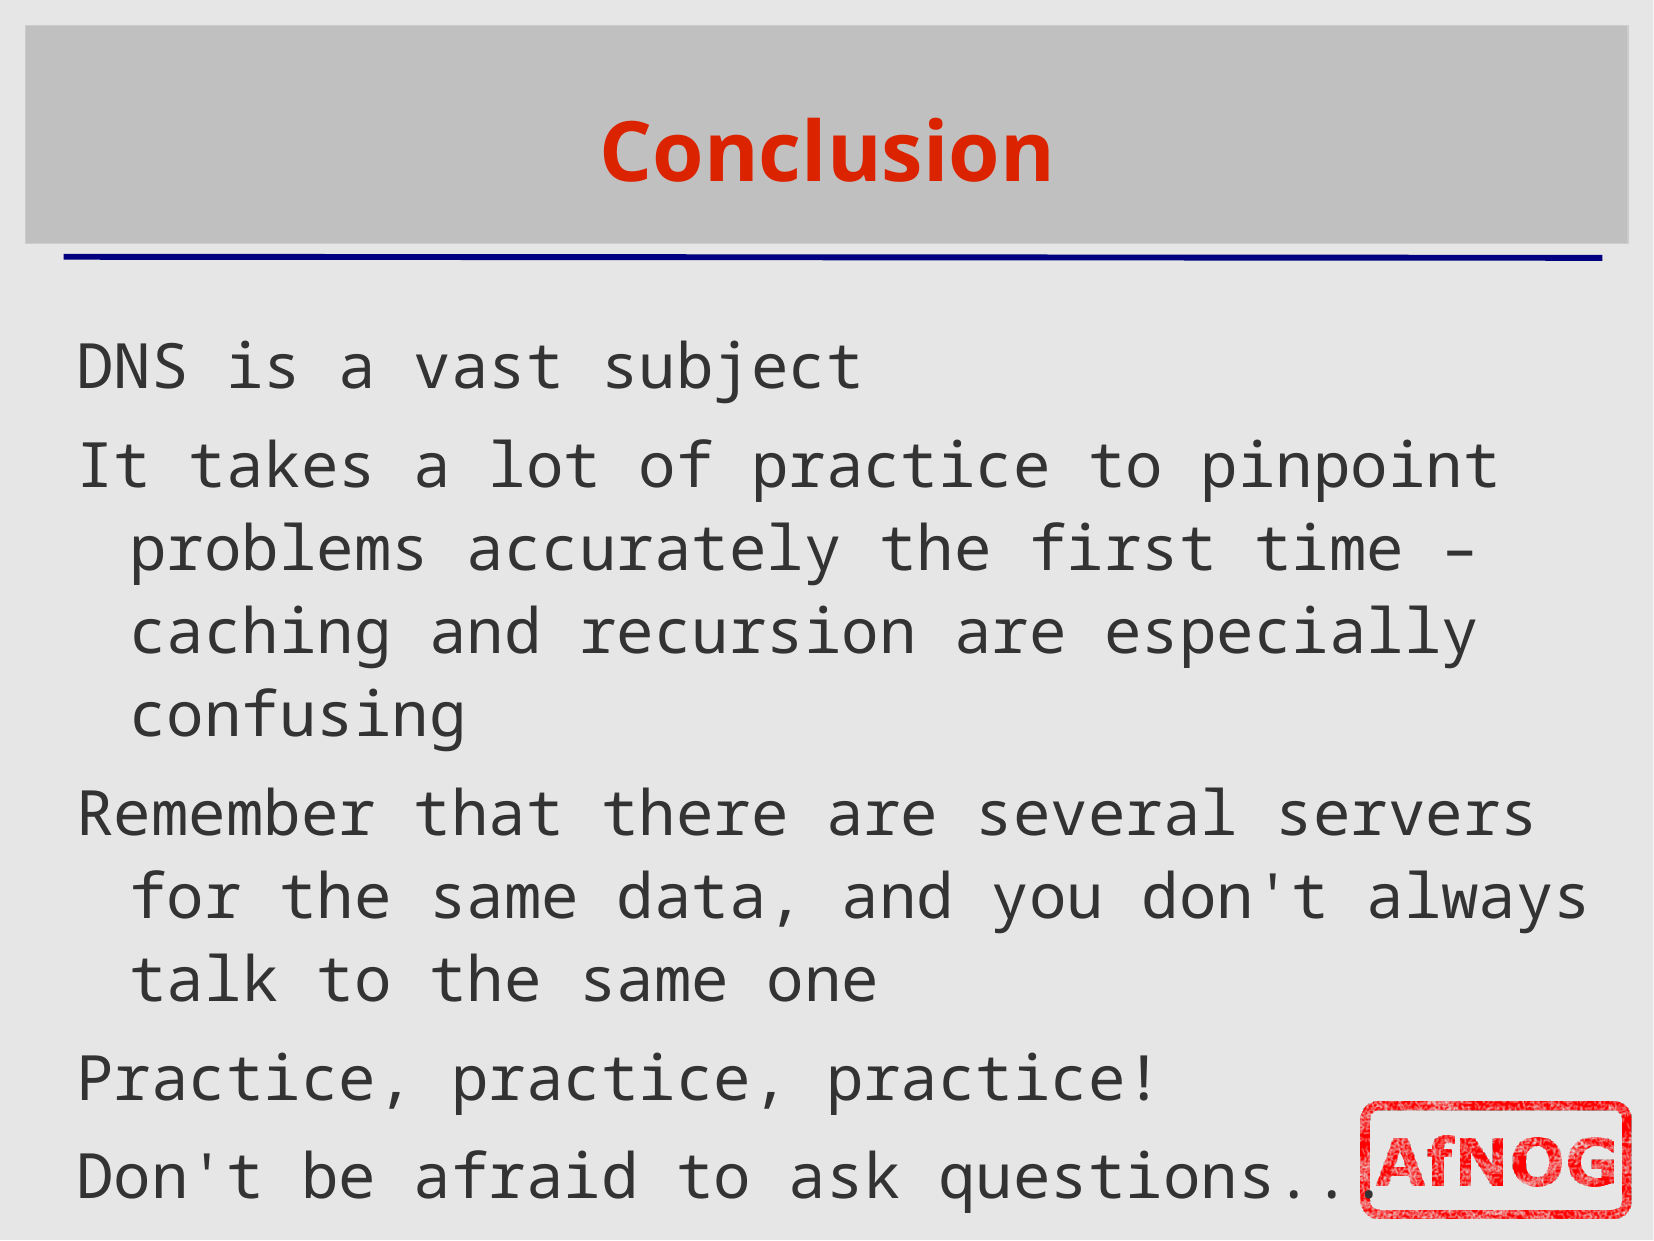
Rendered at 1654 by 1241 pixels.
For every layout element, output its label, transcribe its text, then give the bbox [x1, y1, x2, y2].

title Conclusion [121, 46, 1534, 254]
picture [1360, 1100, 1632, 1219]
list DNS is a vast subject It takes a lot of practice to pinpoint problems accurately the first time – caching and recursion are especially confusing Remember that there are several servers for the same data, and you don't always talk to the same one Practice, practice, practice! Don't be afraid to ask questions... [59, 322, 1595, 1132]
